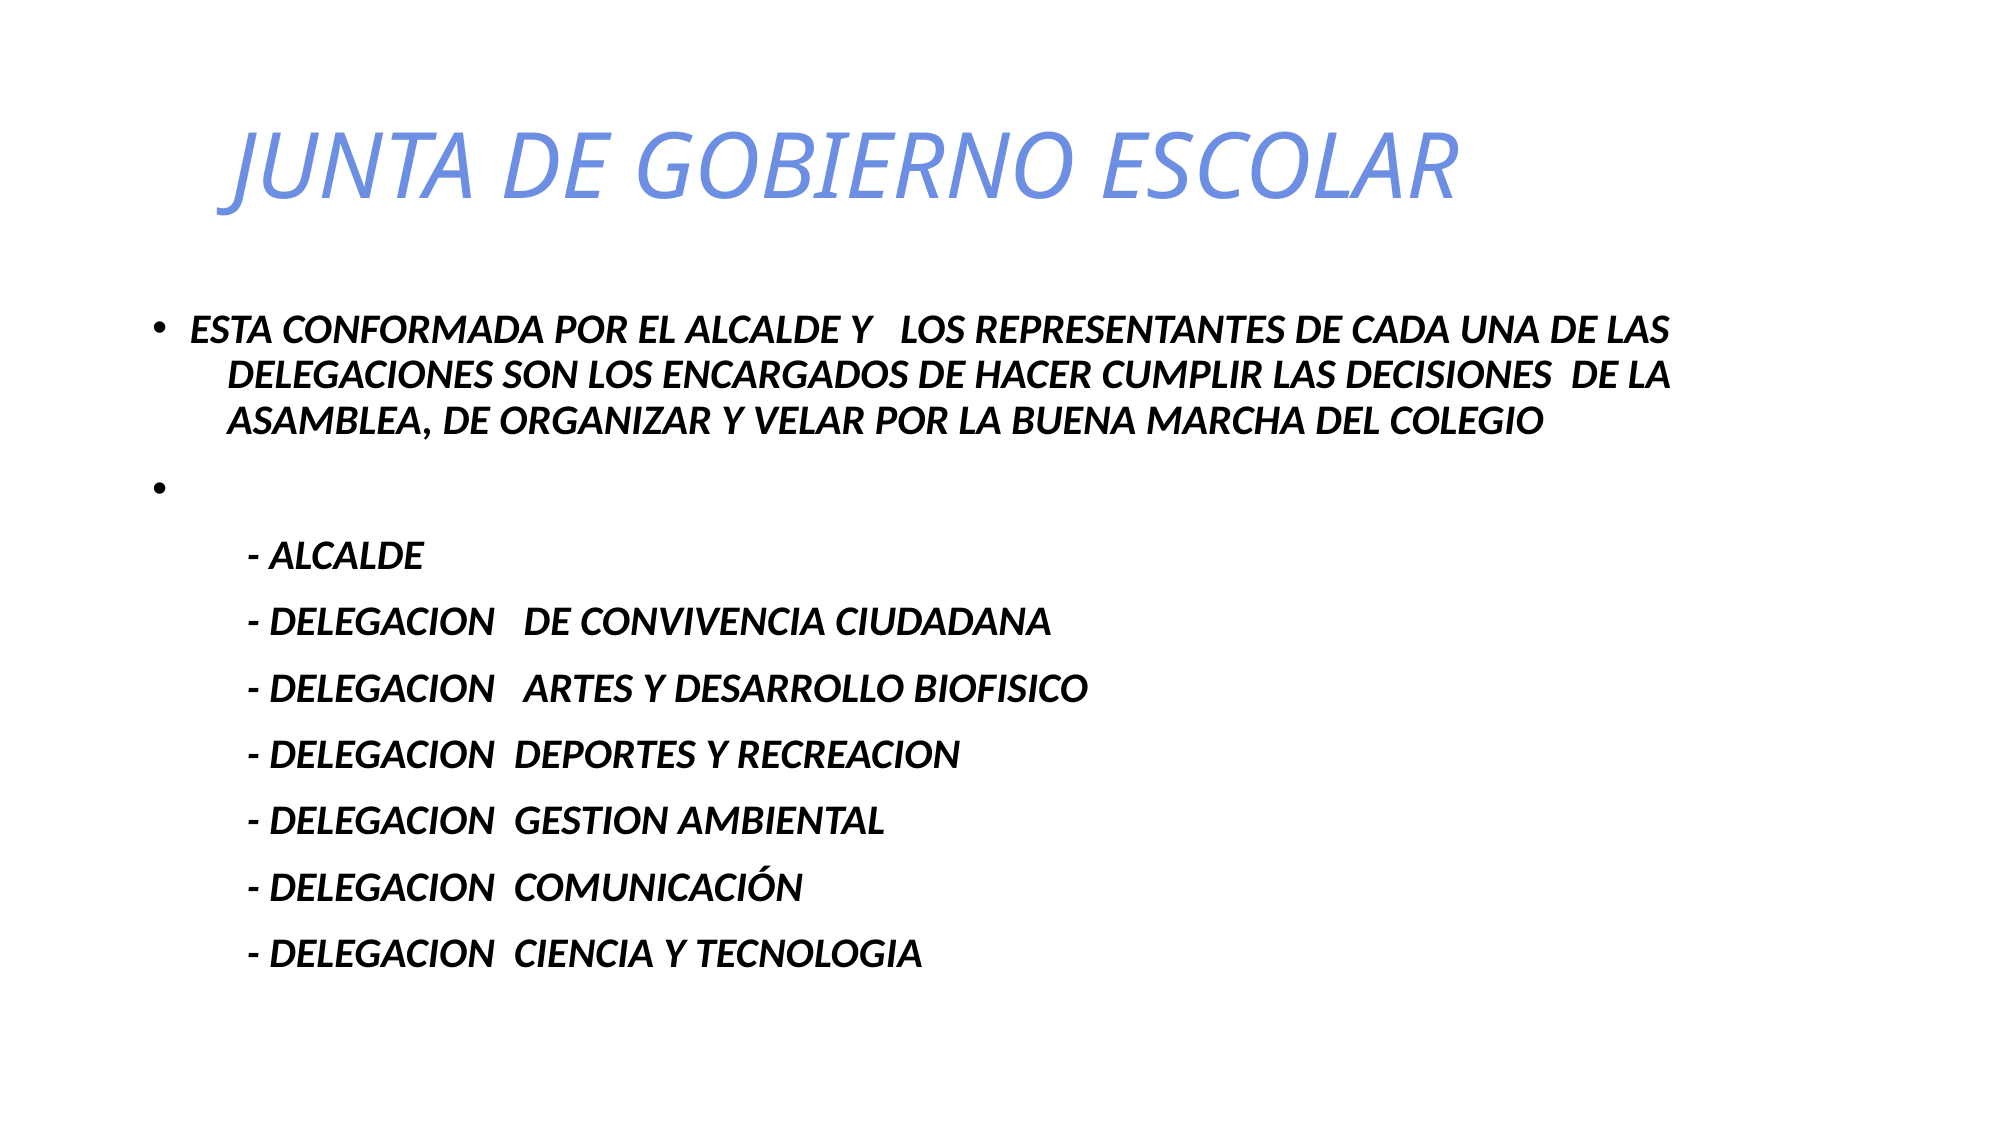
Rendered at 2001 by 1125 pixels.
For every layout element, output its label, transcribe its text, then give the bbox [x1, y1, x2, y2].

title JUNTA DE GOBIERNO ESCOLAR [137, 59, 1863, 278]
list ESTA CONFORMADA POR EL ALCALDE Y LOS REPRESENTANTES DE CADA UNA DE LAS DELEGACIONES SON LOS ENCARGADOS DE HACER CUMPLIR LAS DECISIONES DE LA ASAMBLEA, DE ORGANIZAR Y VELAR POR LA BUENA MARCHA DEL COLEGIO - ALCALDE - DELEGACION DE CONVIVENCIA CIUDADANA - DELEGACION ARTES Y DESARROLLO BIOFISICO - DELEGACION DEPORTES Y RECREACION - DELEGACION GESTION AMBIENTAL - DELEGACION COMUNICACIÓN - DELEGACION CIENCIA Y TECNOLOGIA [137, 299, 1863, 1014]
